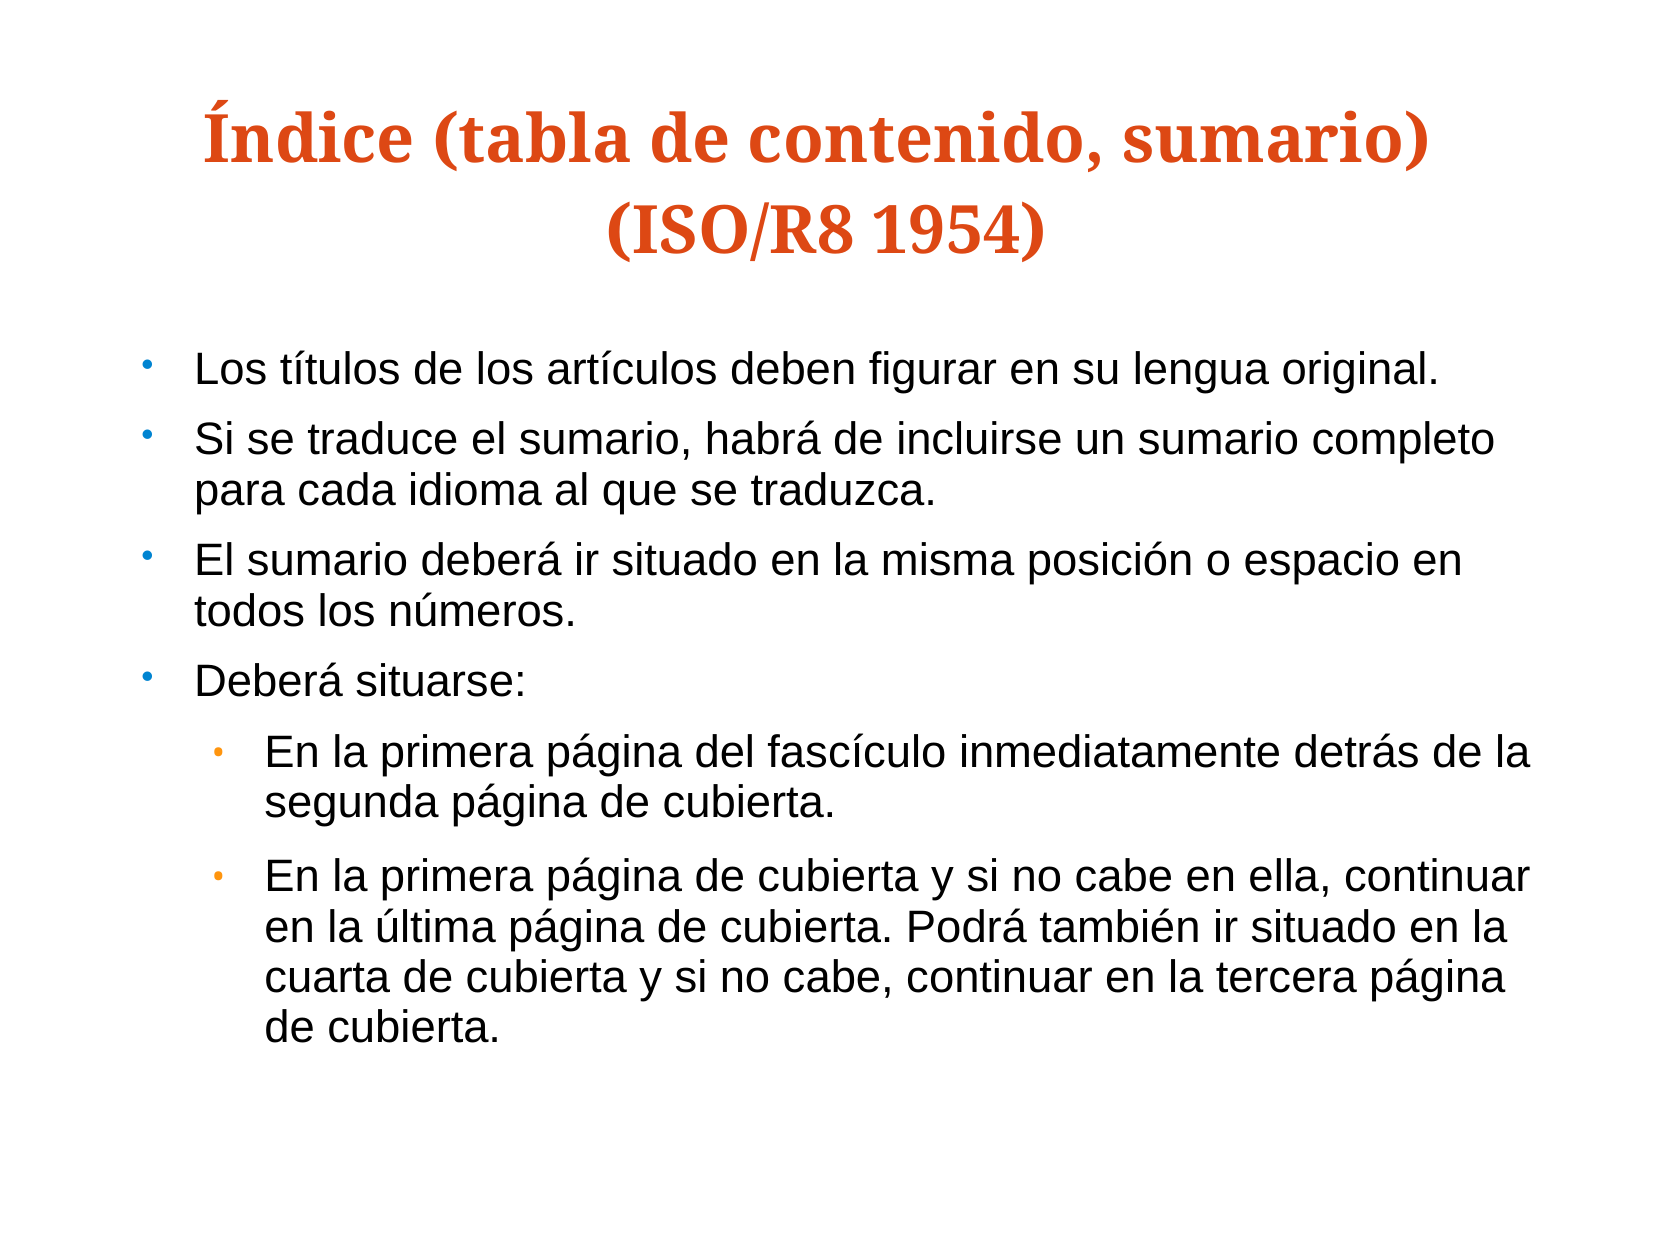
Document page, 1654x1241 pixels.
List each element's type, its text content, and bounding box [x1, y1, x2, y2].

list Los títulos de los artículos deben figurar en su lengua original. Si se traduce el sumario, habrá de incluirse un sumario completo para cada idioma al que se traduzca. El sumario deberá ir situado en la misma posición o espacio en todos los números. Deberá situarse: En la primera página del fascículo inmediatamente detrás de la segunda página de cubierta. En la primera página de cubierta y si no cabe en ella, continuar en la última página de cubierta. Podrá también ir situado en la cuarta de cubierta y si no cabe, continuar en la tercera página de cubierta. [124, 343, 1532, 1063]
title Índice (tabla de contenido, sumario) (ISO/R8 1954) [124, 78, 1530, 287]
